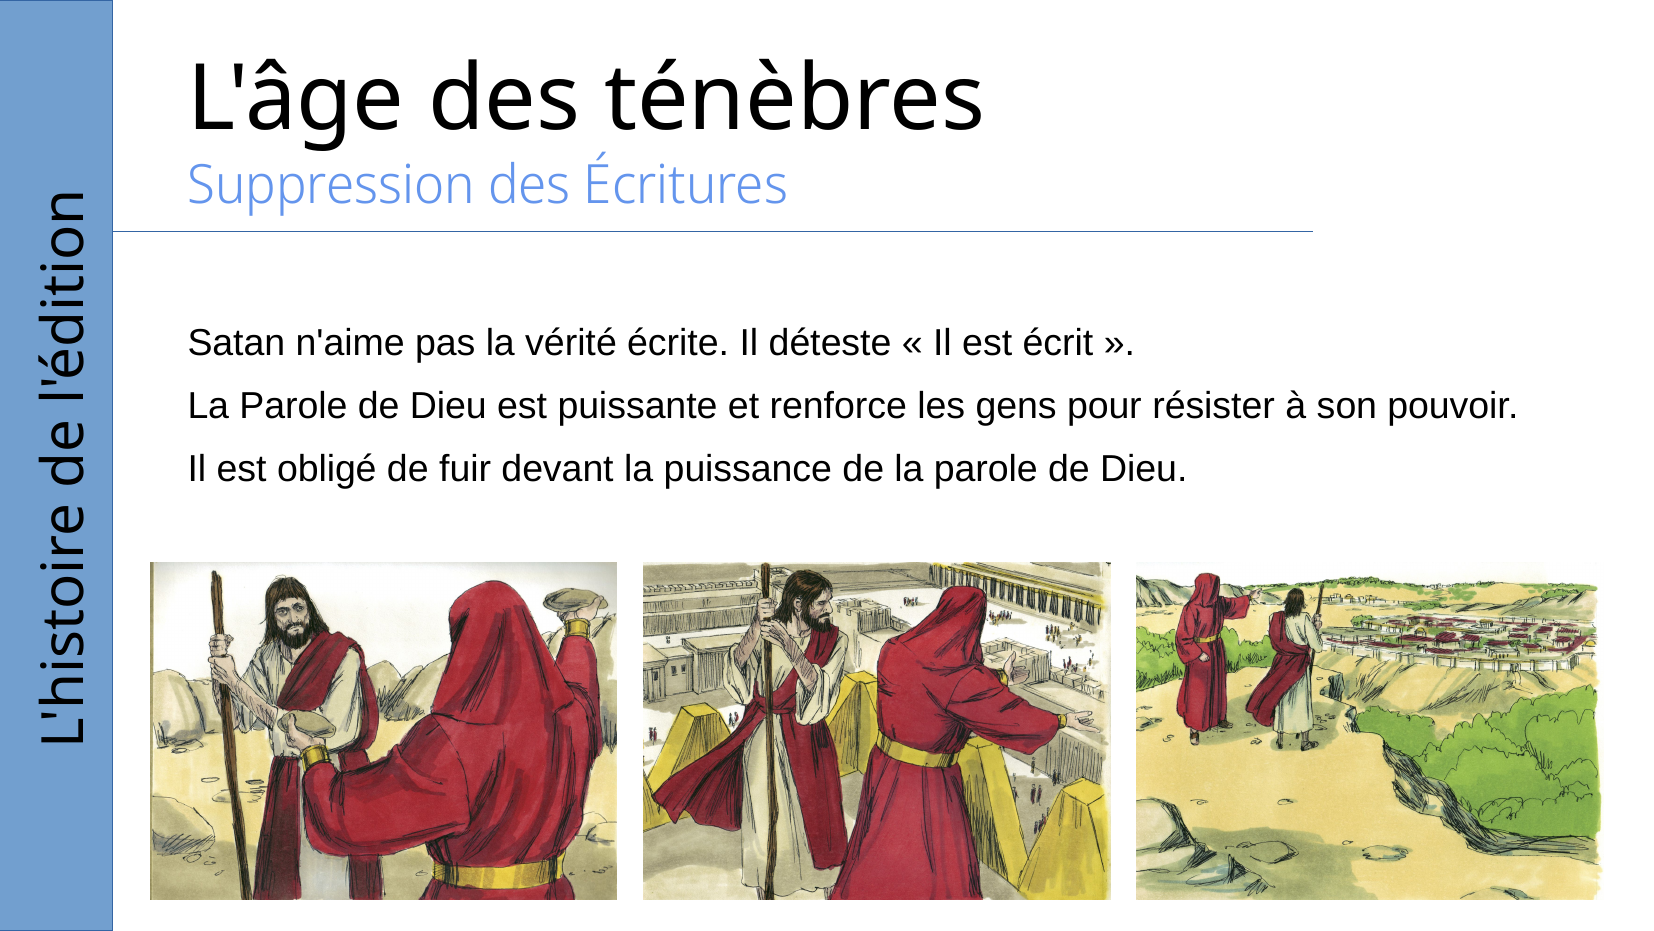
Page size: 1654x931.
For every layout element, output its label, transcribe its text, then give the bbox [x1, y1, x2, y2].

picture [643, 562, 1111, 901]
title Suppression des Écritures [187, 125, 1571, 239]
subtitle Satan n'aime pas la vérité écrite. Il déteste « Il est écrit ». La Parole de Dieu est puissante et renforce les gens pour résister à son pouvoir. Il est obligé de fuir devant la puissance de la parole de Dieu. [187, 300, 1538, 563]
text_box L'histoire de l'édition [13, 37, 105, 901]
text_box [0, 0, 113, 931]
title L'âge des ténèbres [187, 33, 1571, 125]
picture [150, 562, 617, 901]
picture [1136, 562, 1604, 901]
